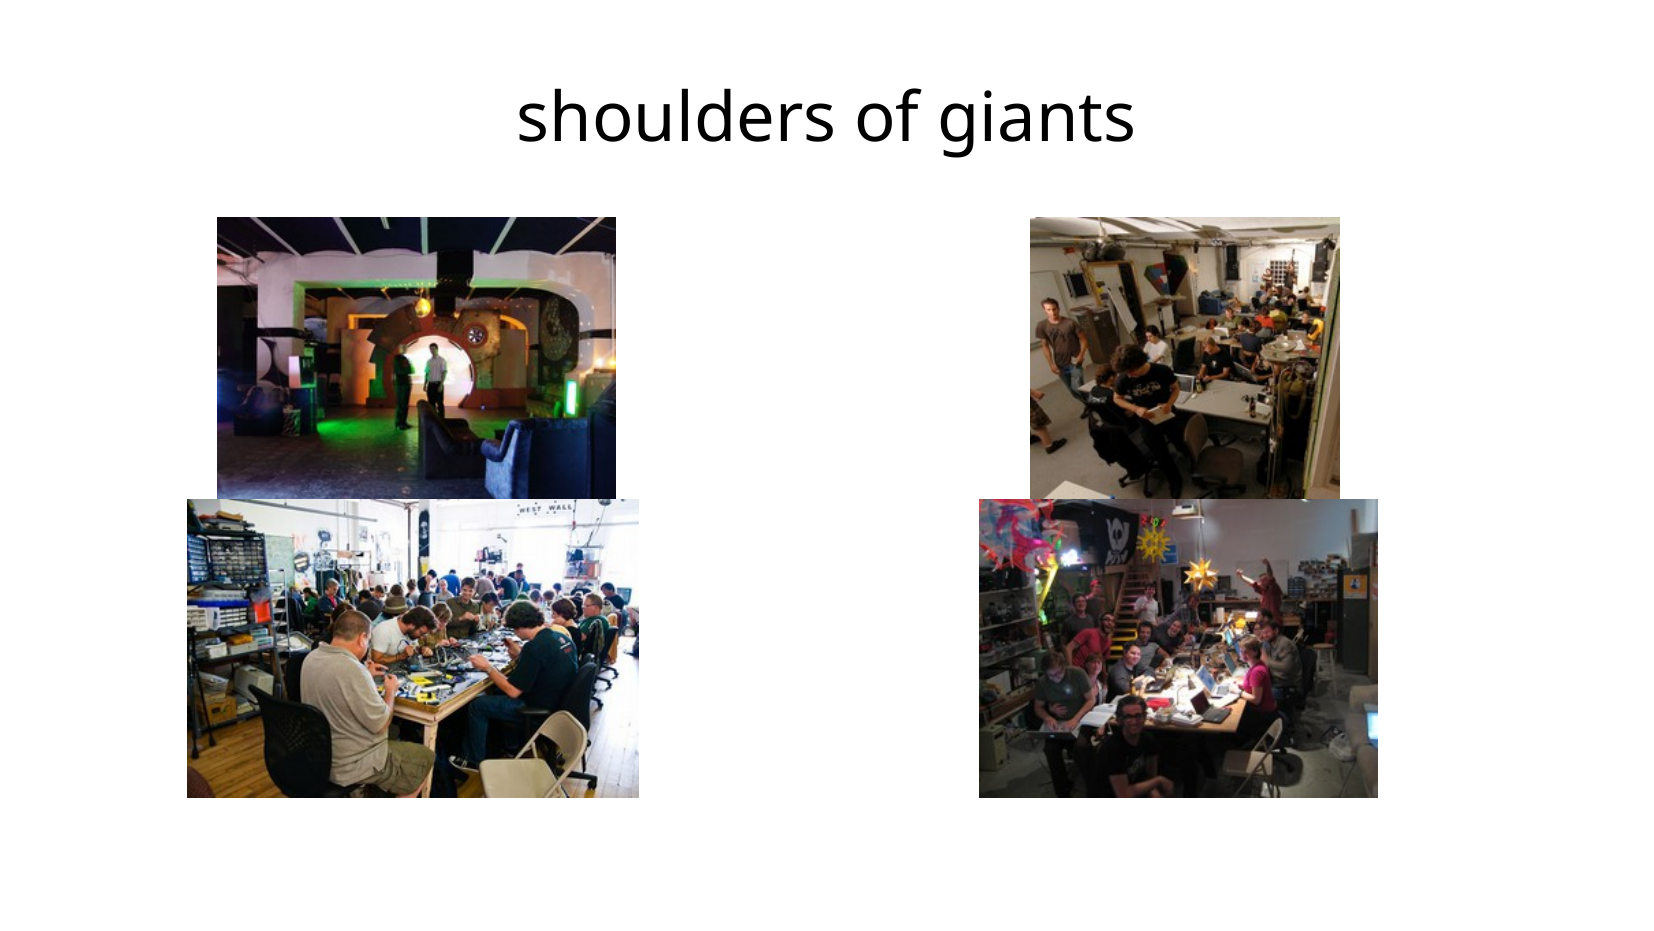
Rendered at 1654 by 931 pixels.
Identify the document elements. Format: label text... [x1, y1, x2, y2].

title shoulders of giants [82, 37, 1571, 193]
picture [979, 217, 1378, 798]
picture [187, 217, 639, 798]
